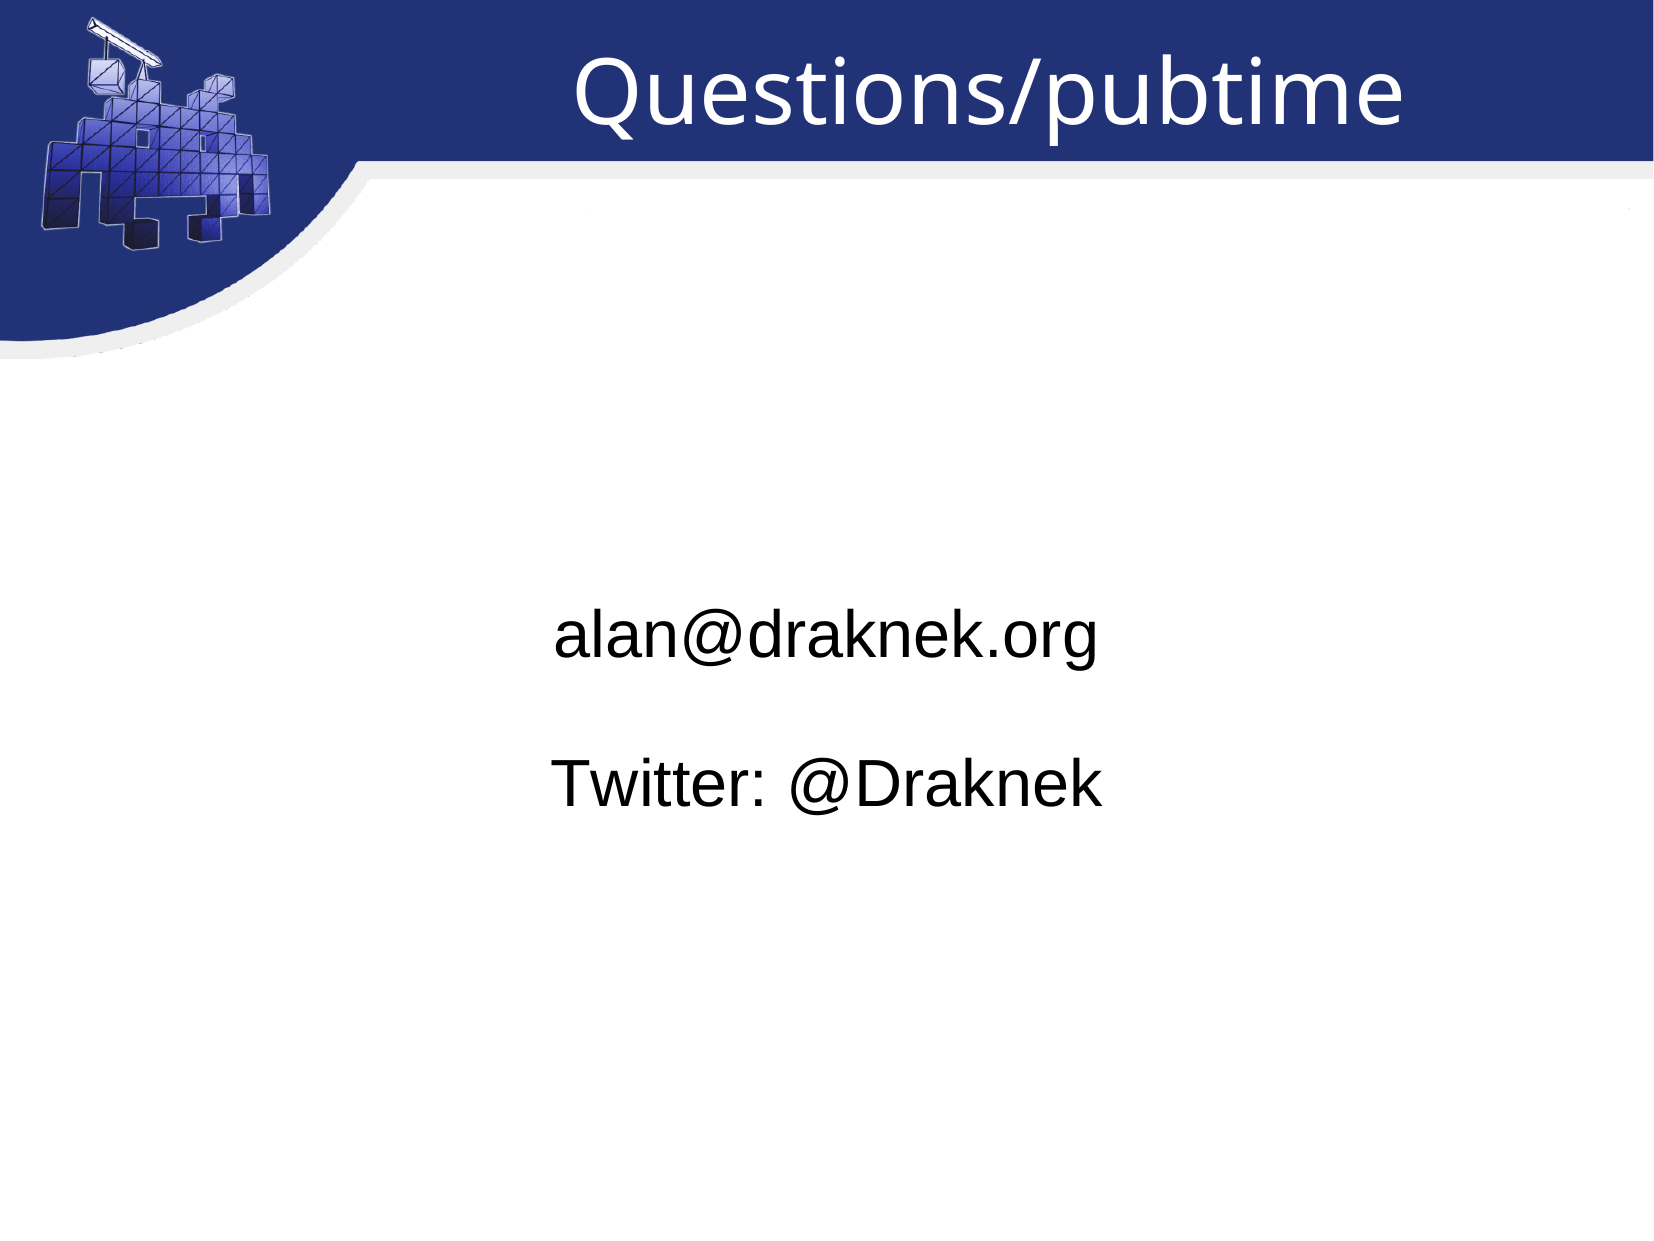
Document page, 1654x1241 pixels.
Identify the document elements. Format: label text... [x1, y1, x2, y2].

subtitle alan@draknek.org Twitter: @Draknek [0, 324, 1654, 1093]
picture [0, 0, 1654, 324]
title Questions/pubtime [354, 29, 1625, 148]
